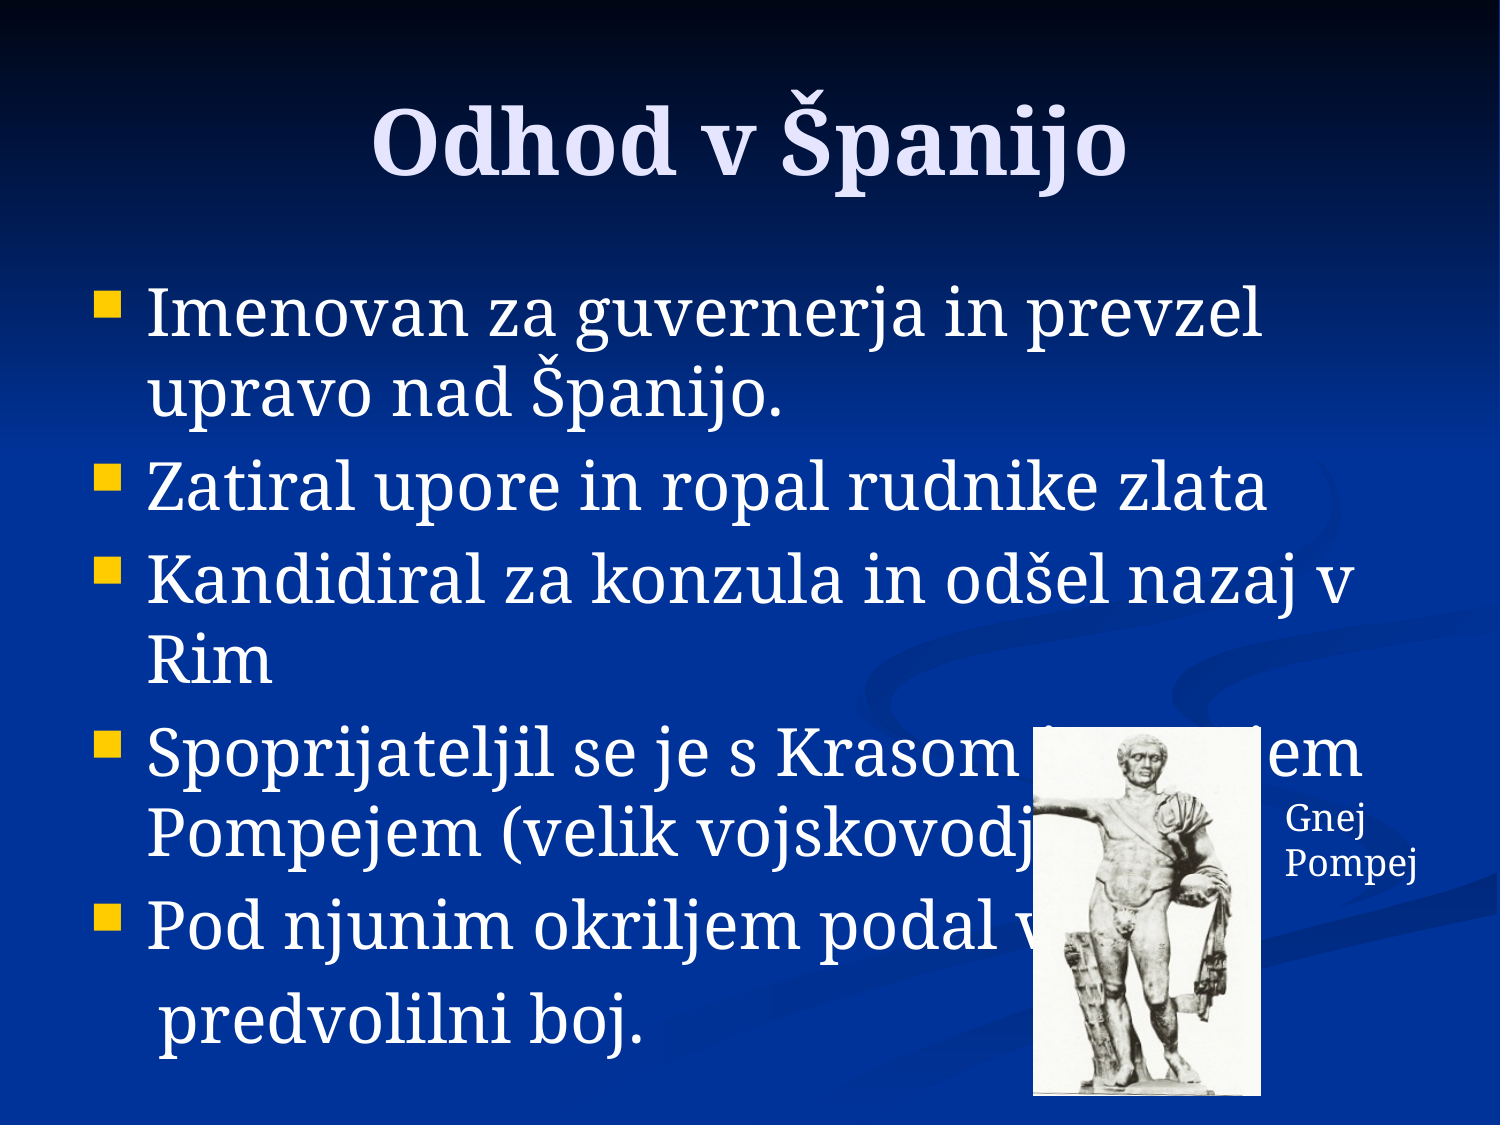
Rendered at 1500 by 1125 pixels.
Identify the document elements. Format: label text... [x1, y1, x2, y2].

picture [1033, 727, 1261, 1096]
list Imenovan za guvernerja in prevzel upravo nad Španijo. Zatiral upore in ropal rudnike zlata Kandidiral za konzula in odšel nazaj v Rim Spoprijateljil se je s Krasom in Gnejem Pompejem (velik vojskovodja). Pod njunim okriljem podal v predvolilni boj. [75, 262, 1425, 1005]
title Odhod v Španijo [75, 45, 1425, 233]
text_box Gnej Pompej [1269, 786, 1436, 892]
